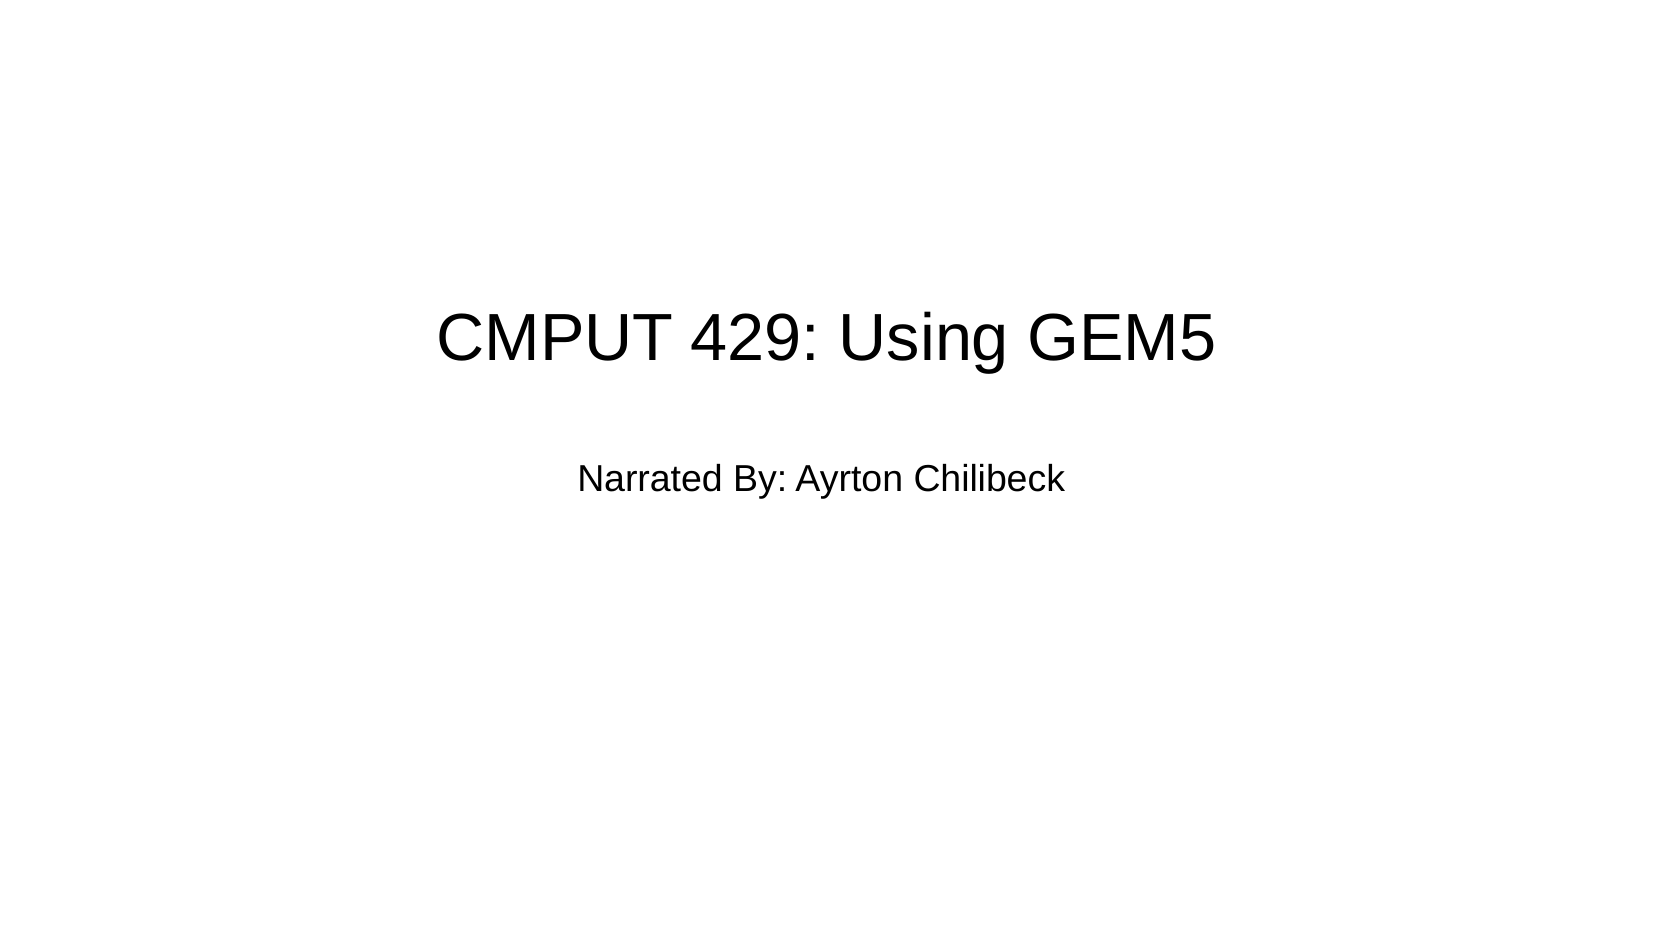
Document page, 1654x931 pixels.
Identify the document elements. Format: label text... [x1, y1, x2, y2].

subtitle CMPUT 429: Using GEM5 [82, 225, 1571, 451]
text_box Narrated By: Ayrton Chilibeck [562, 450, 1126, 507]
